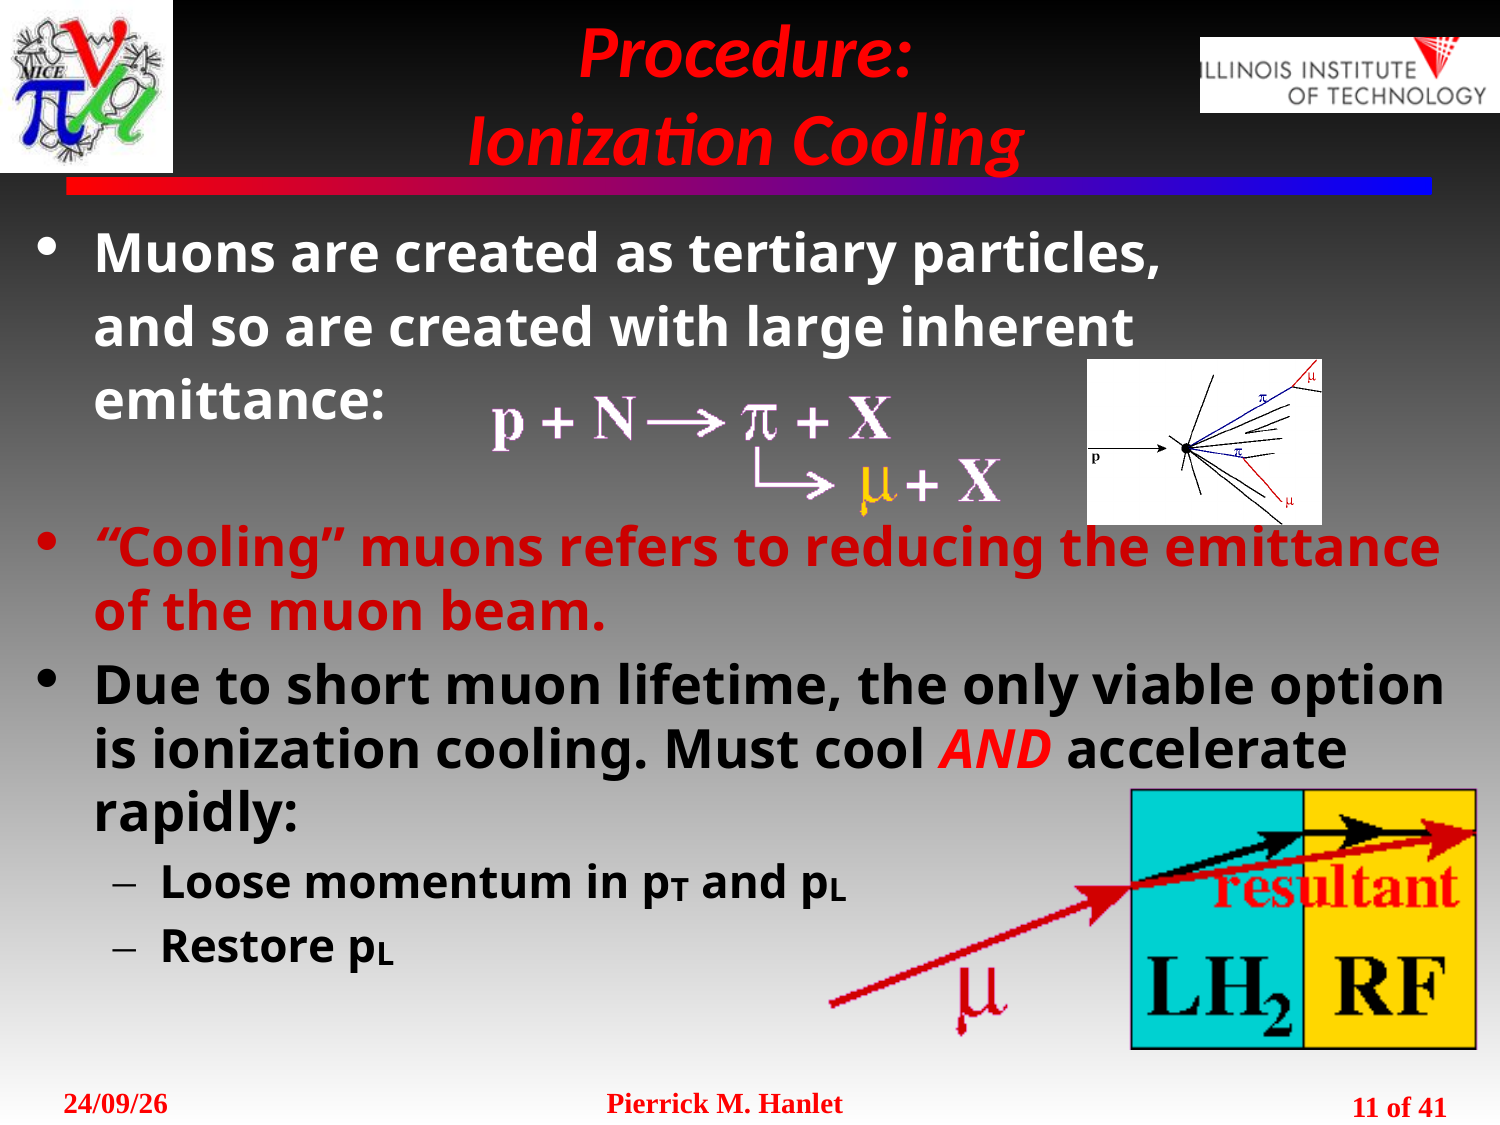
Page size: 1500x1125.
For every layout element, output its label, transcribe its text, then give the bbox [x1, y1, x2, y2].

picture [1087, 359, 1322, 526]
title Procedure: Ionization Cooling [234, 0, 1259, 191]
text_box Muons are created as tertiary particles, and so are created with large inherent emittance: “Cooling” muons refers to reducing the emittance of the muon beam. Due to short muon lifetime, the only viable option is ionization cooling. Must cool AND accelerate rapidly: Loose momentum in pT and pL Restore pL [23, 215, 1500, 1003]
picture [825, 787, 1484, 1051]
picture [0, 0, 173, 173]
picture [483, 392, 1007, 526]
picture [1259, 37, 1500, 113]
